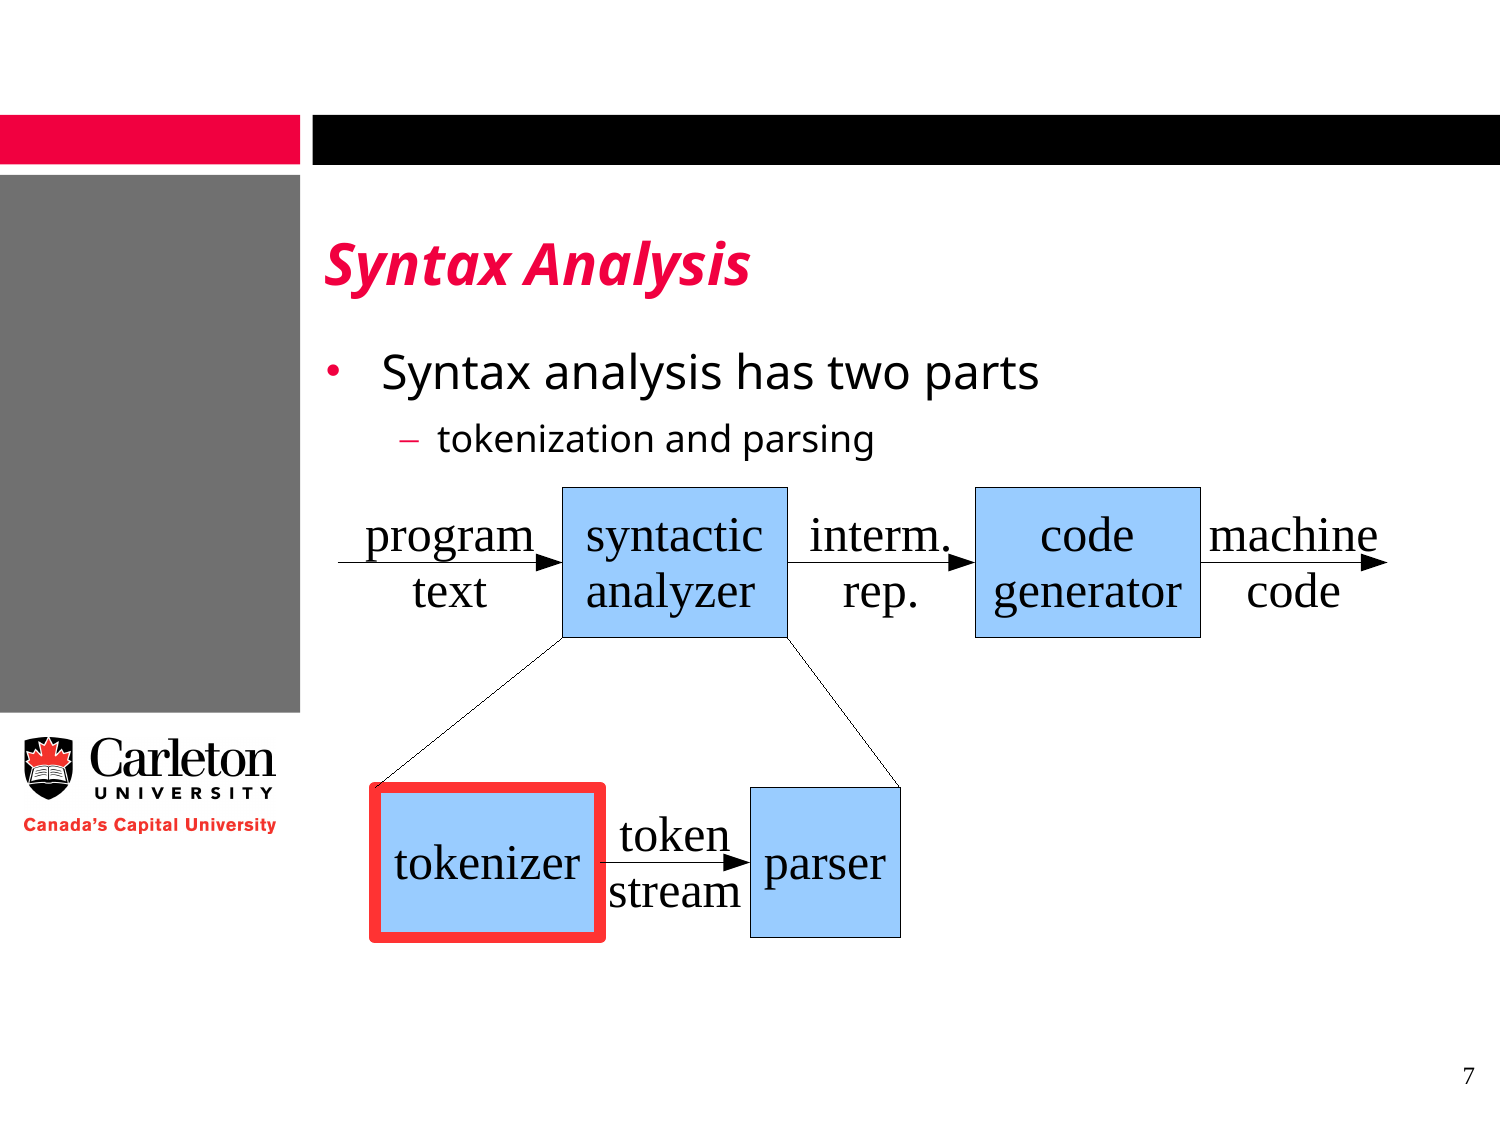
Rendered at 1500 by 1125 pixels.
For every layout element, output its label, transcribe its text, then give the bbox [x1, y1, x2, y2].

text_box code generator [975, 487, 1201, 638]
text_box tokenizer [375, 787, 601, 938]
list Syntax analysis has two parts tokenization and parsing [324, 324, 1450, 1068]
text_box syntactic analyzer [562, 487, 788, 638]
title Syntax Analysis [324, 187, 1450, 324]
picture [24, 737, 276, 834]
text_box parser [750, 787, 901, 938]
